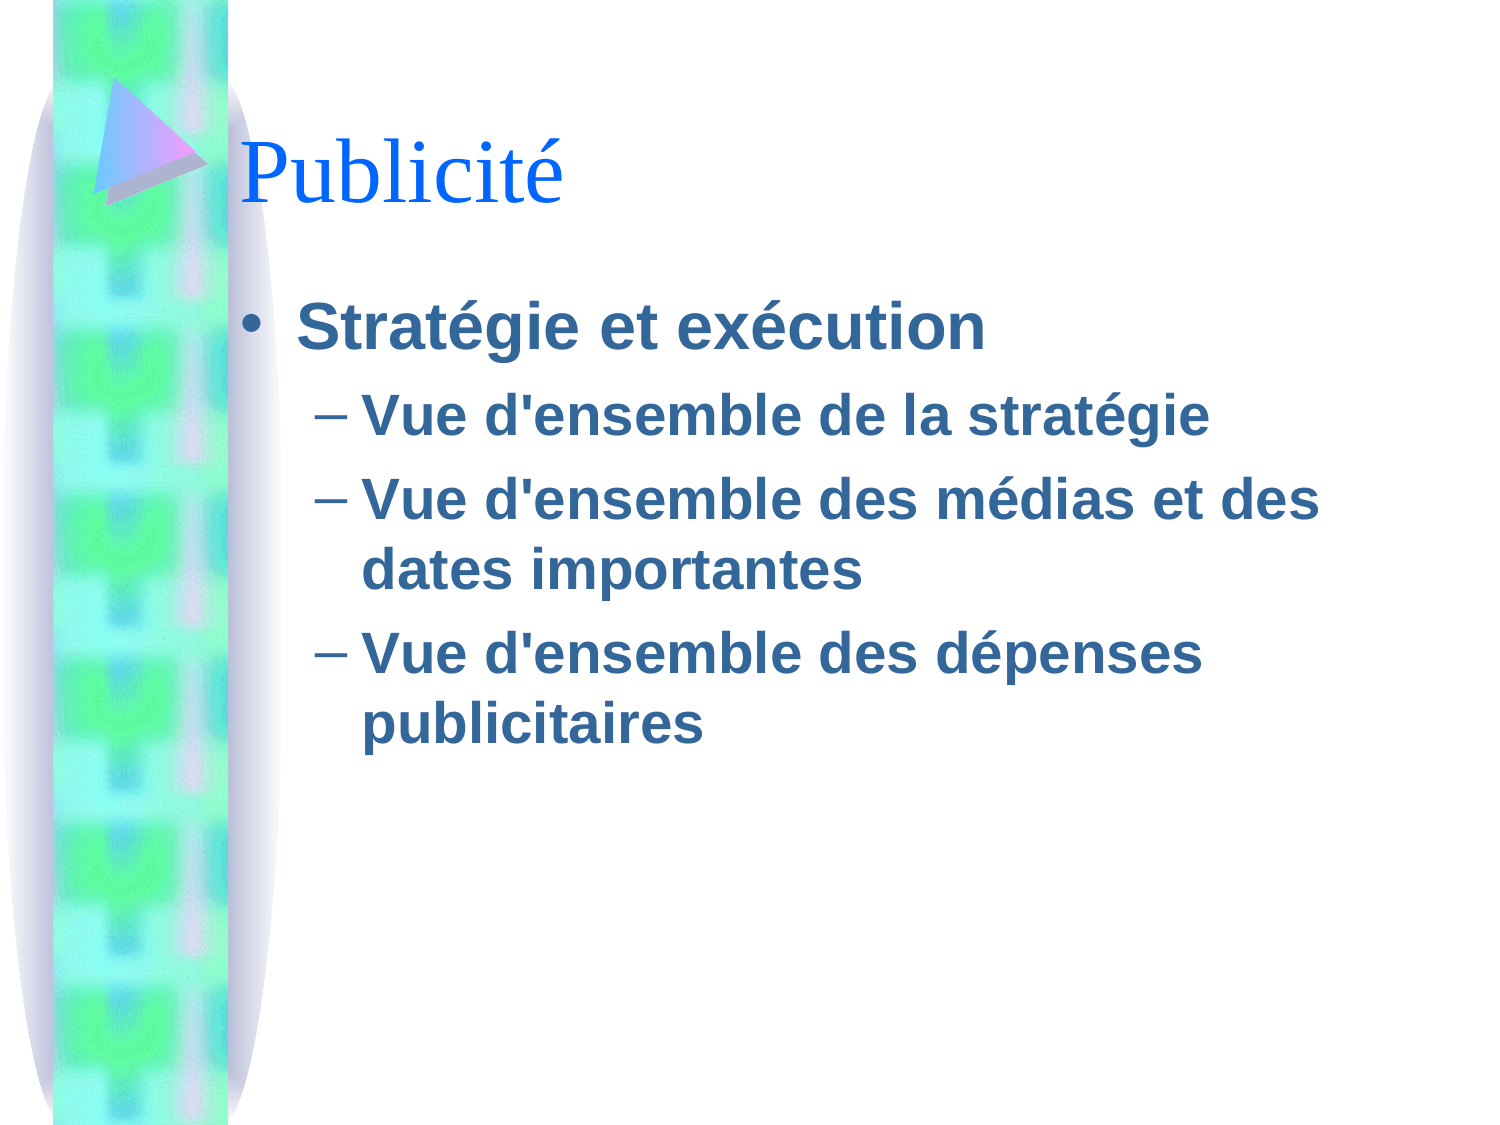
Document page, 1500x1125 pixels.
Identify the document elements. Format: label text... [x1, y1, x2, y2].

title Publicité [224, 40, 1500, 229]
list Stratégie et exécution Vue d'ensemble de la stratégie Vue d'ensemble des médias et des dates importantes Vue d'ensemble des dépenses publicitaires [224, 275, 1500, 951]
picture [53, 0, 229, 1125]
